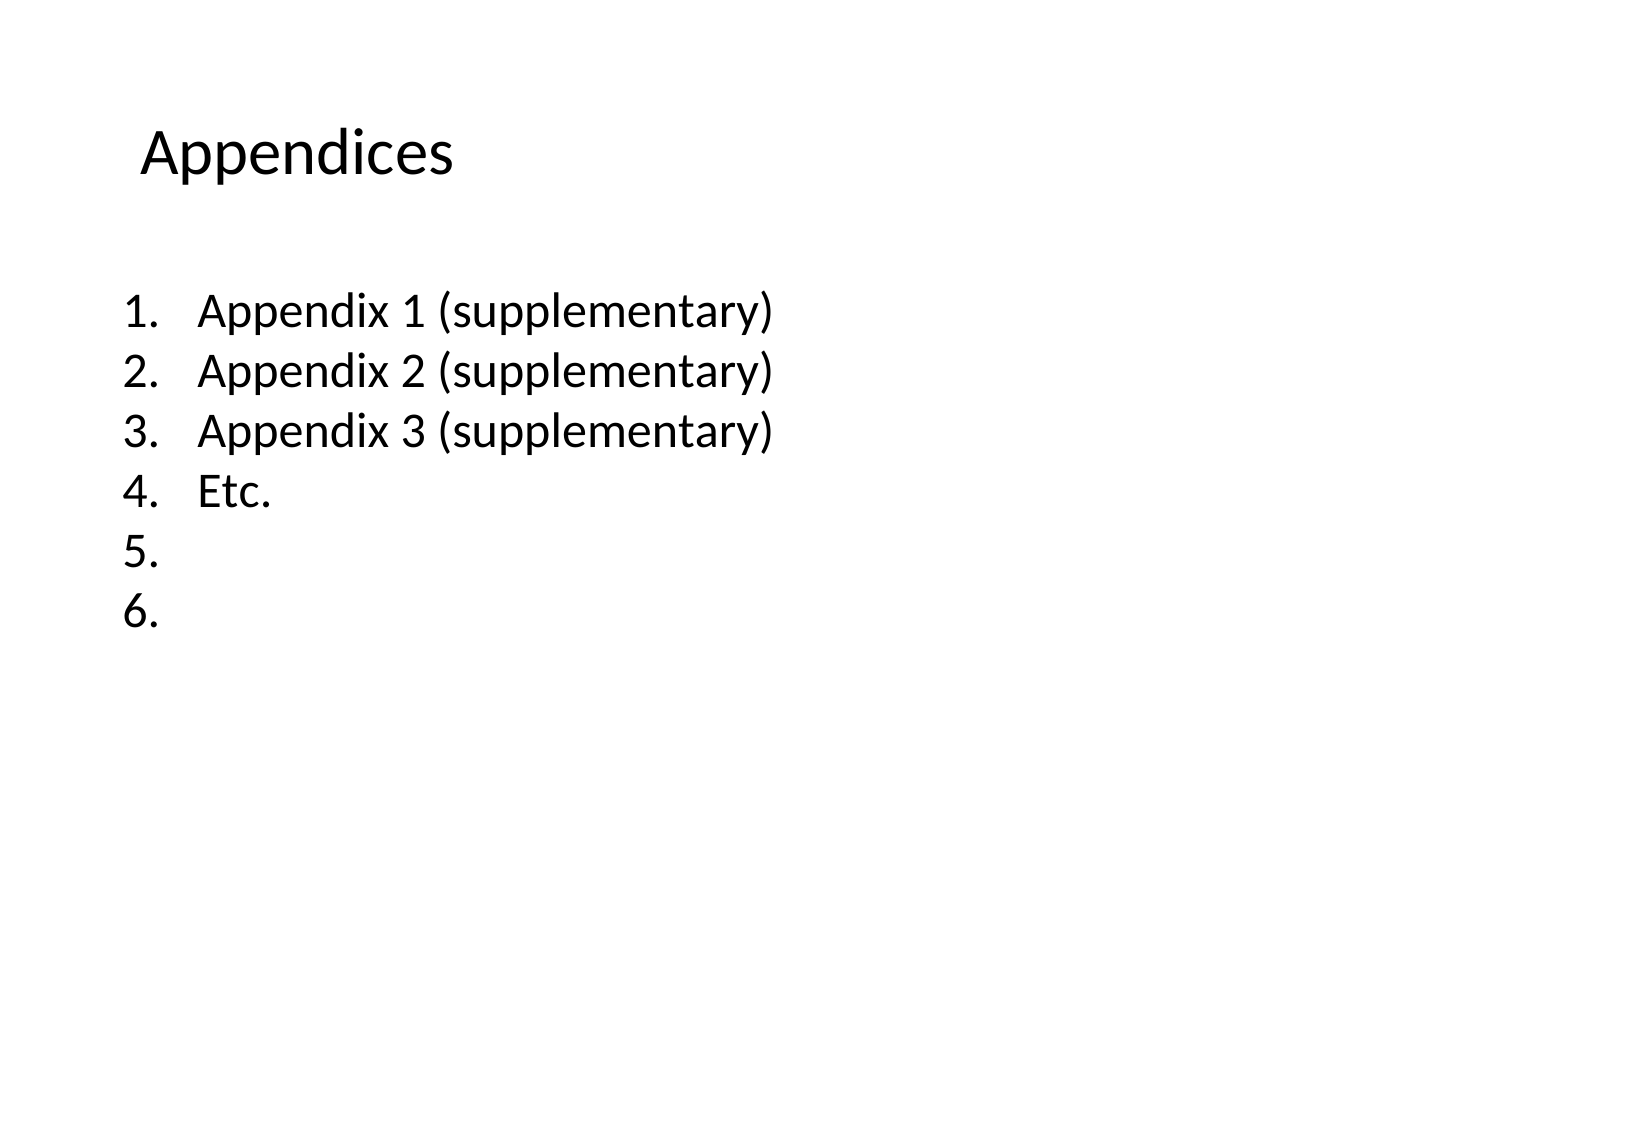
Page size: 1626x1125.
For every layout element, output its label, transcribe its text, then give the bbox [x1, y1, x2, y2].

title Appendices [125, 99, 1501, 200]
text_box Appendix 1 (supplementary) Appendix 2 (supplementary) Appendix 3 (supplementary) Etc. [107, 269, 1483, 1049]
